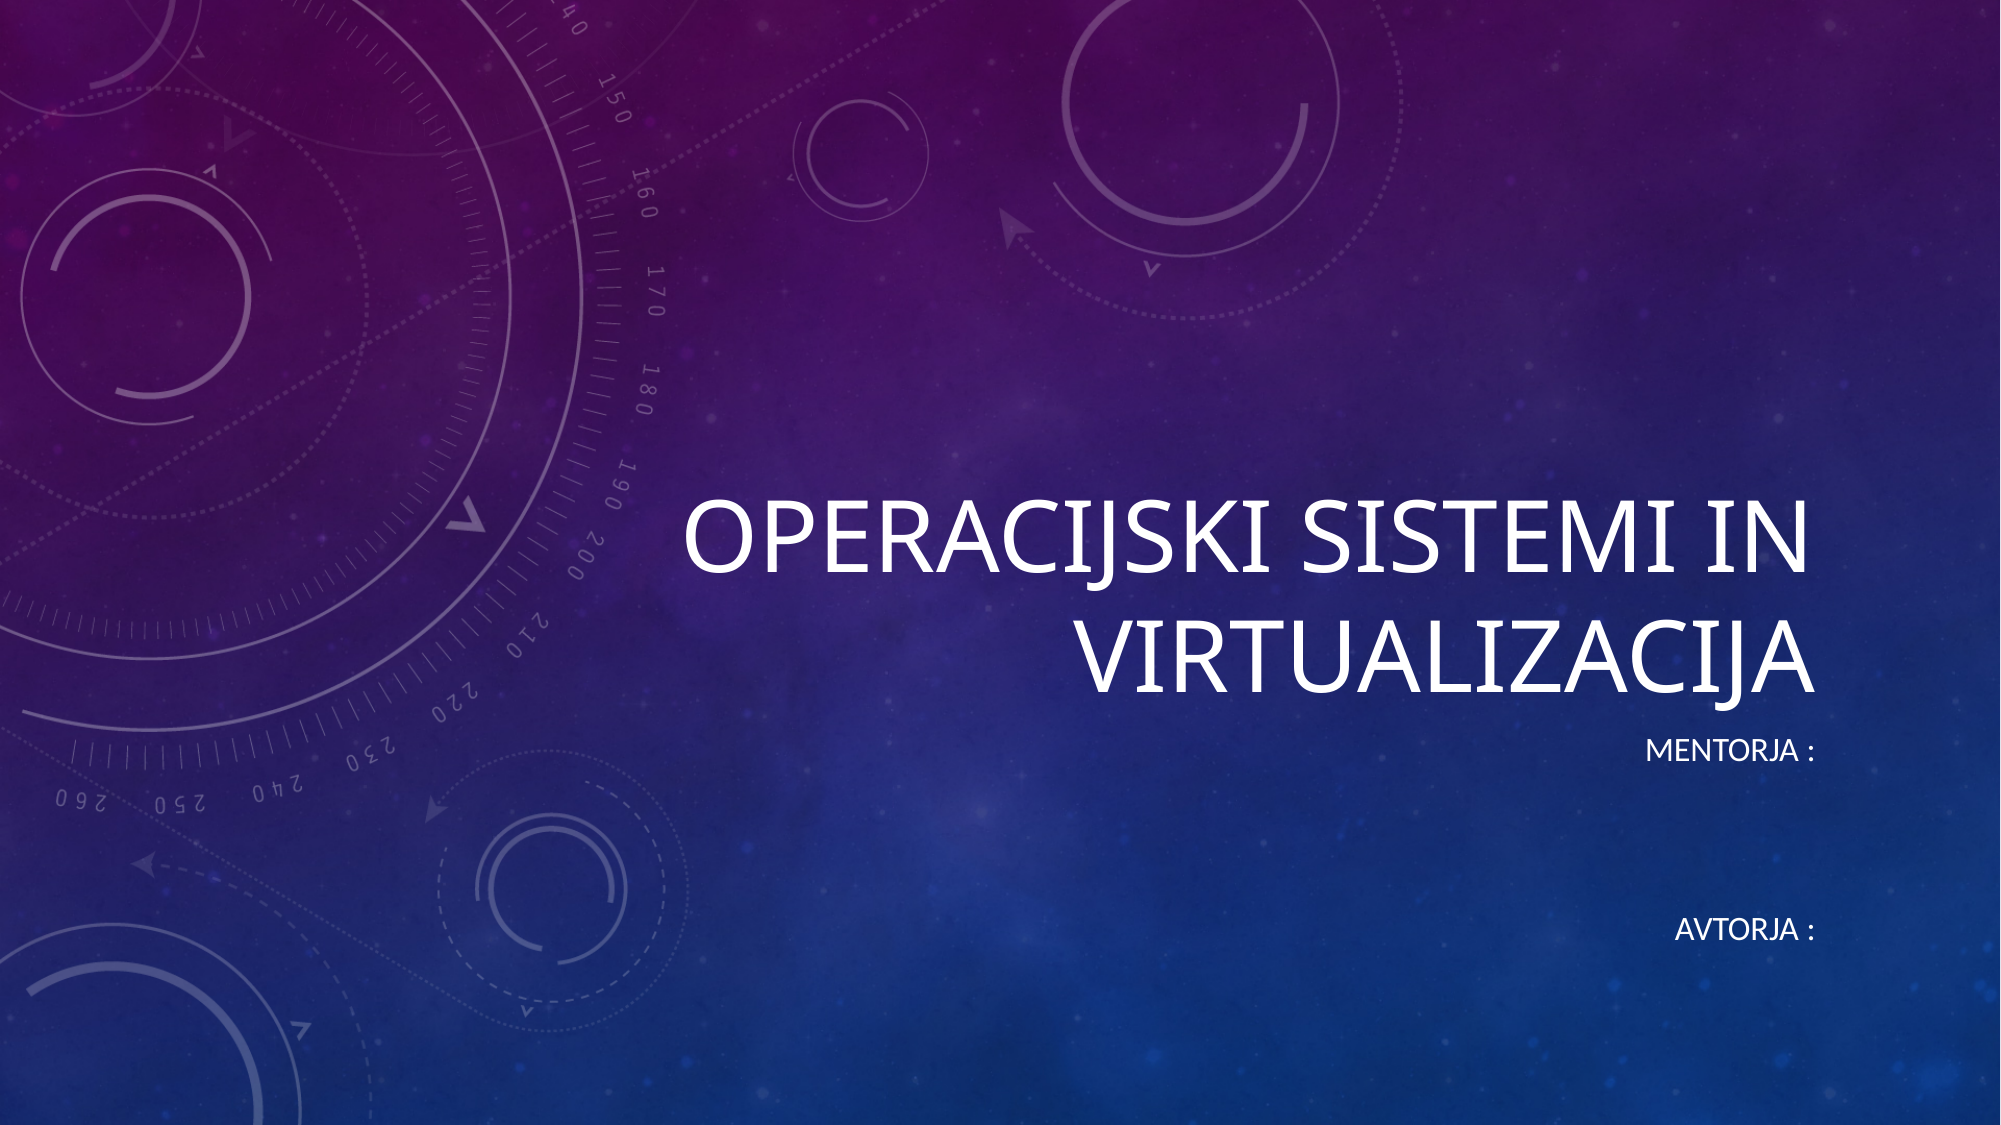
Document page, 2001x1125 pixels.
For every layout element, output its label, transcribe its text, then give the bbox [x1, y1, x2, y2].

title Operacijski sistemi in virtualizacija [650, 322, 1831, 719]
picture [0, 0, 2001, 1125]
subtitle Mentorja : Avtorja : [650, 719, 1831, 1018]
